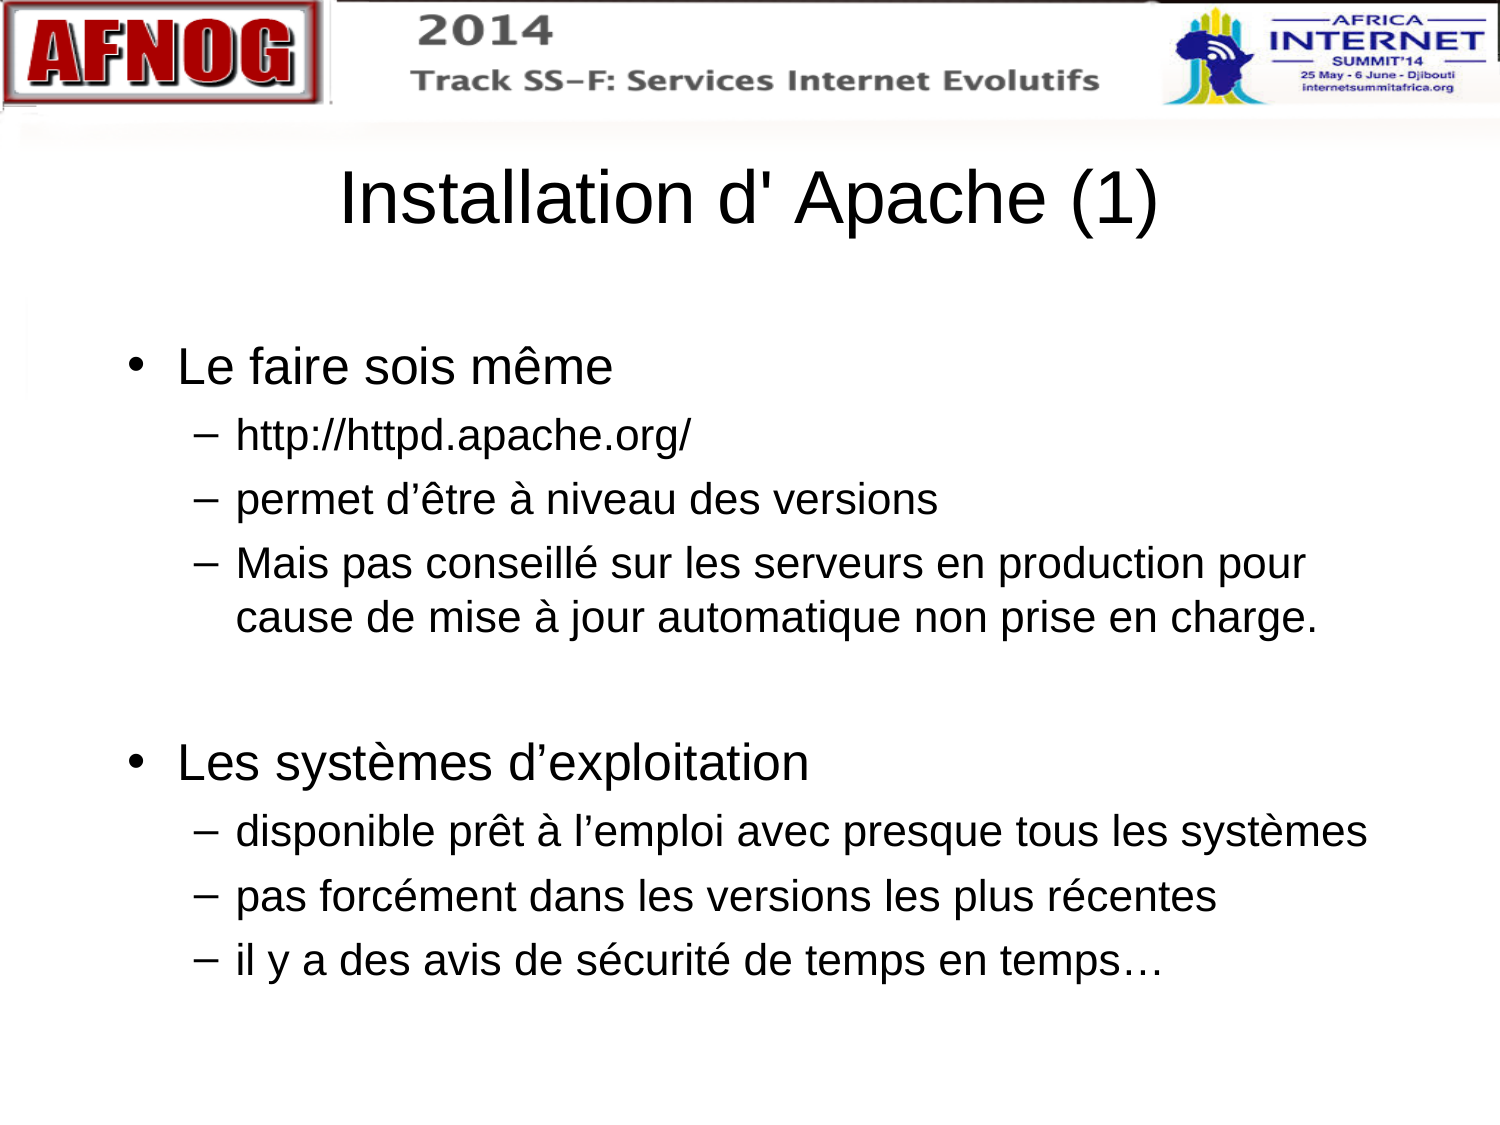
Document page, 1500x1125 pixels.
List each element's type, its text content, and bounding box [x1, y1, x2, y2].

list Le faire sois même http://httpd.apache.org/ permet d’être à niveau des versions Mais pas conseillé sur les serveurs en production pour cause de mise à jour automatique non prise en charge. Les systèmes d’exploitation disponible prêt à l’emploi avec presque tous les systèmes pas forcément dans les versions les plus récentes il y a des avis de sécurité de temps en temps… [112, 324, 1388, 1000]
picture [0, 0, 1500, 1125]
title Installation d' Apache (1) [112, 99, 1388, 288]
